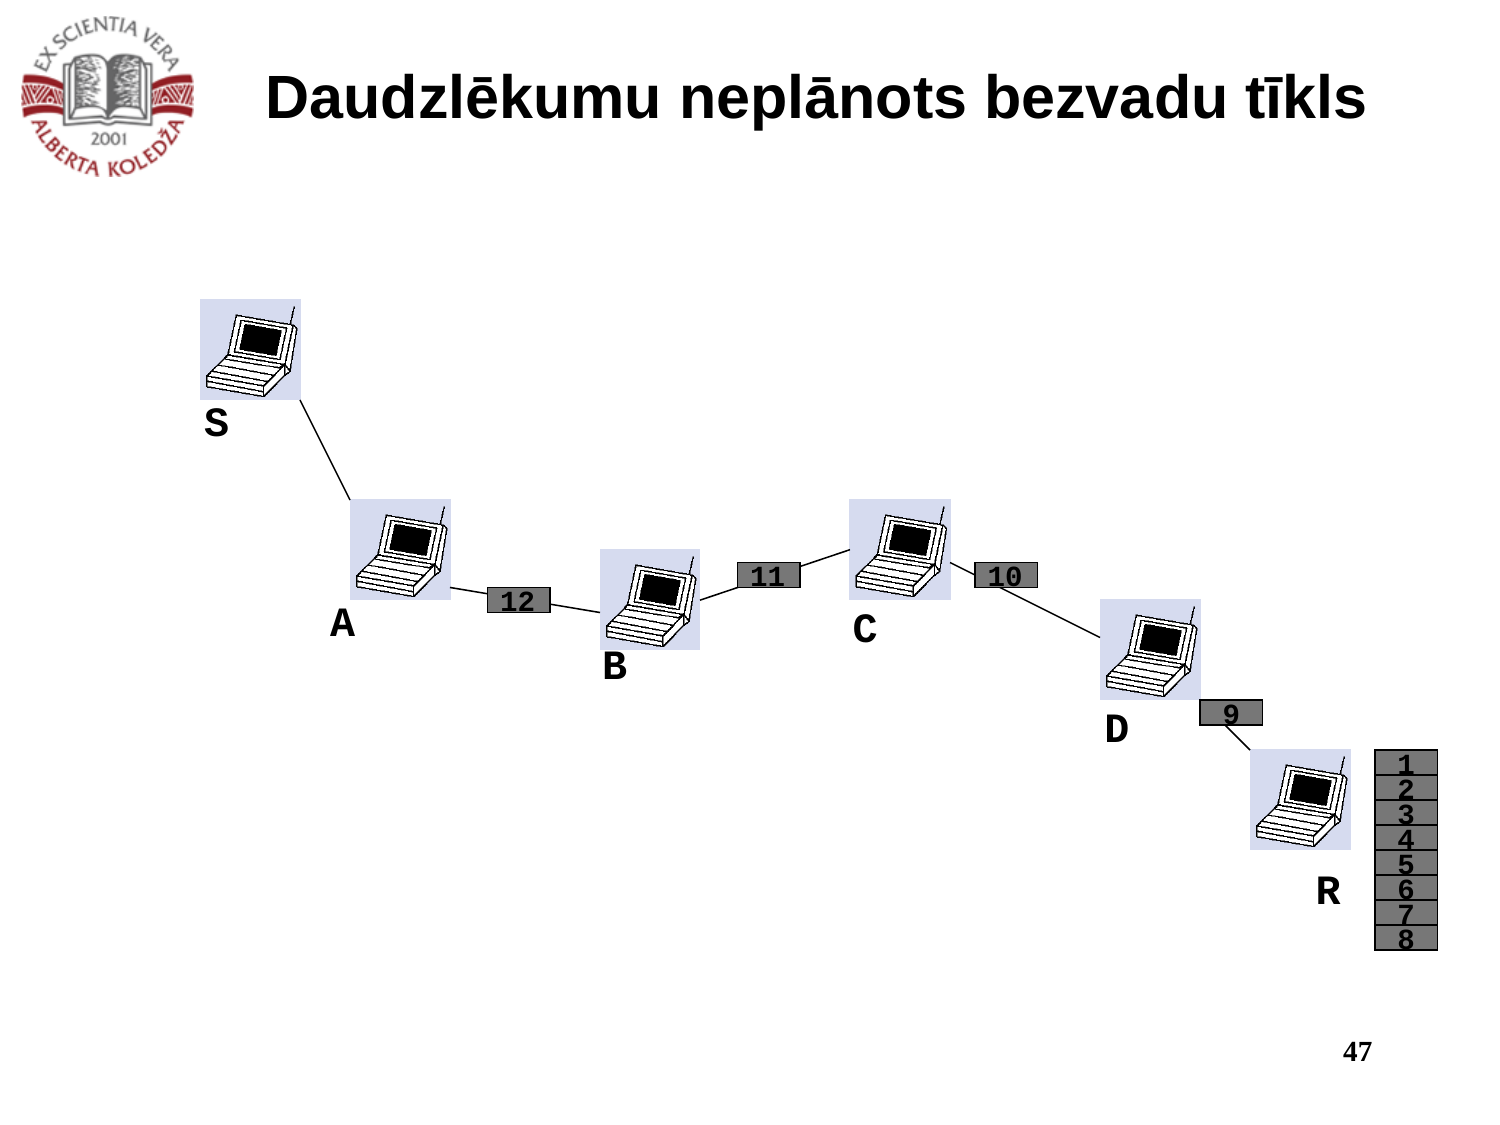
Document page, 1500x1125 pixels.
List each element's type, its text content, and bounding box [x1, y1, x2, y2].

text_box 2 [1374, 774, 1438, 799]
text_box C [837, 592, 893, 659]
text_box 3 [1374, 799, 1438, 824]
text_box 1 [1374, 749, 1438, 774]
text_box 10 [975, 562, 1038, 588]
text_box 5 [1374, 849, 1438, 874]
text_box 9 [1200, 699, 1263, 726]
text_box R [1300, 855, 1356, 921]
text_box 4 [1374, 824, 1438, 849]
chart [200, 299, 301, 400]
text_box A [315, 587, 370, 653]
text_box D [1089, 692, 1145, 759]
text_box S [189, 387, 244, 454]
picture [21, 16, 194, 177]
text_box 7 [1374, 899, 1438, 924]
text_box 11 [737, 562, 800, 588]
text_box 6 [1374, 874, 1438, 899]
chart [1100, 600, 1201, 700]
chart [600, 549, 700, 651]
text_box B [587, 630, 642, 696]
title Daudzlēkumu neplānots bezvadu tīkls [187, 44, 1425, 150]
chart [849, 500, 951, 601]
chart [350, 500, 451, 601]
text_box 12 [487, 587, 550, 613]
text_box 8 [1374, 924, 1438, 951]
text_box <skaitlis> [1074, 1025, 1388, 1101]
chart [1250, 750, 1351, 850]
